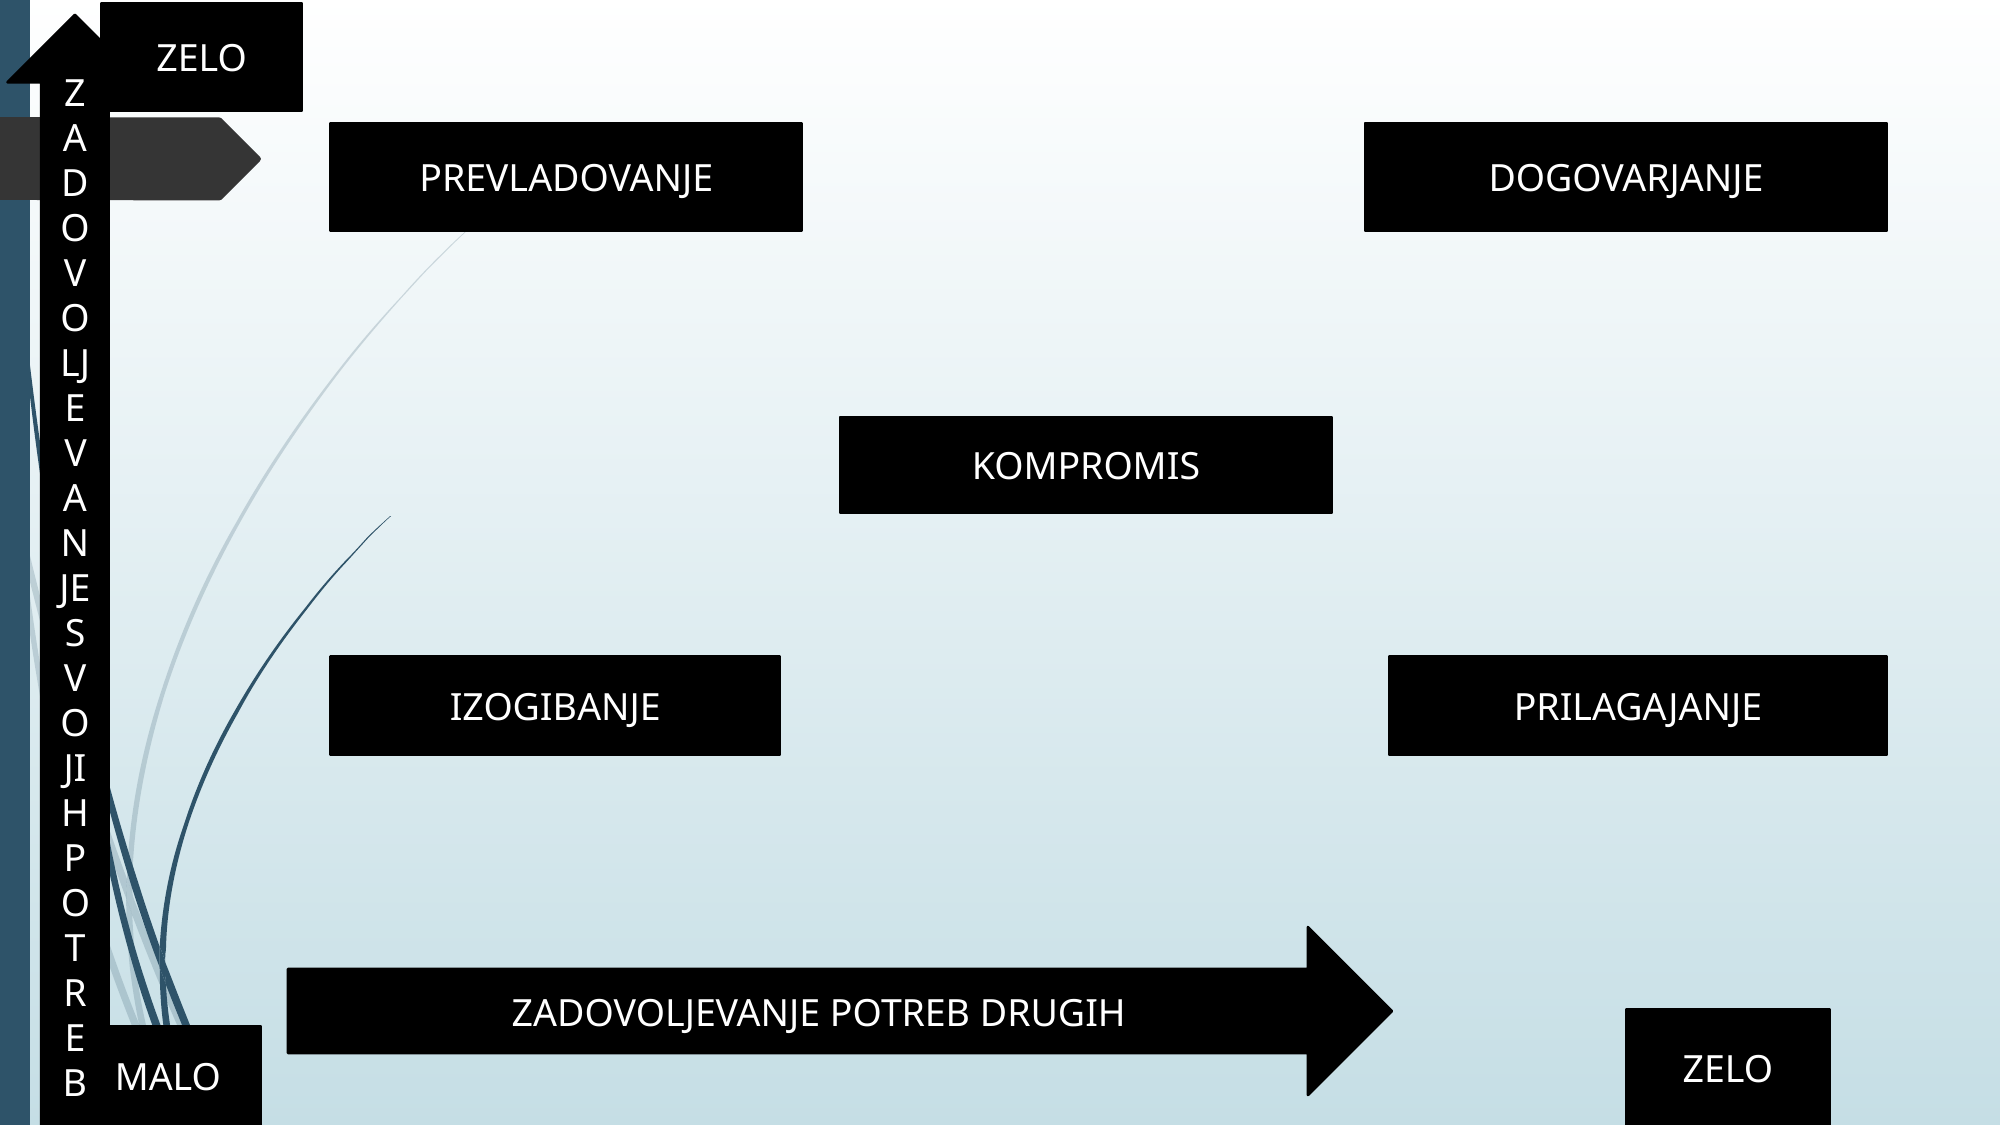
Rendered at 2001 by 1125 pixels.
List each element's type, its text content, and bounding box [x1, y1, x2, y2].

text_box DOGOVARJANJE [1365, 122, 1887, 231]
text_box PREVLADOVANJE [330, 122, 802, 231]
text_box ZELO [1626, 1009, 1830, 1125]
text_box ZELO [101, 2, 303, 111]
text_box PRILAGAJANJE [1389, 656, 1887, 756]
text_box ZADOVOLJEVANJE SVOJIH POTREB [7, 14, 143, 1125]
text_box IZOGIBANJE [330, 656, 780, 756]
text_box MALO [109, 1025, 261, 1125]
text_box ZADOVOLJEVANJE POTREB DRUGIH [288, 927, 1392, 1096]
text_box KOMPROMIS [840, 416, 1332, 513]
